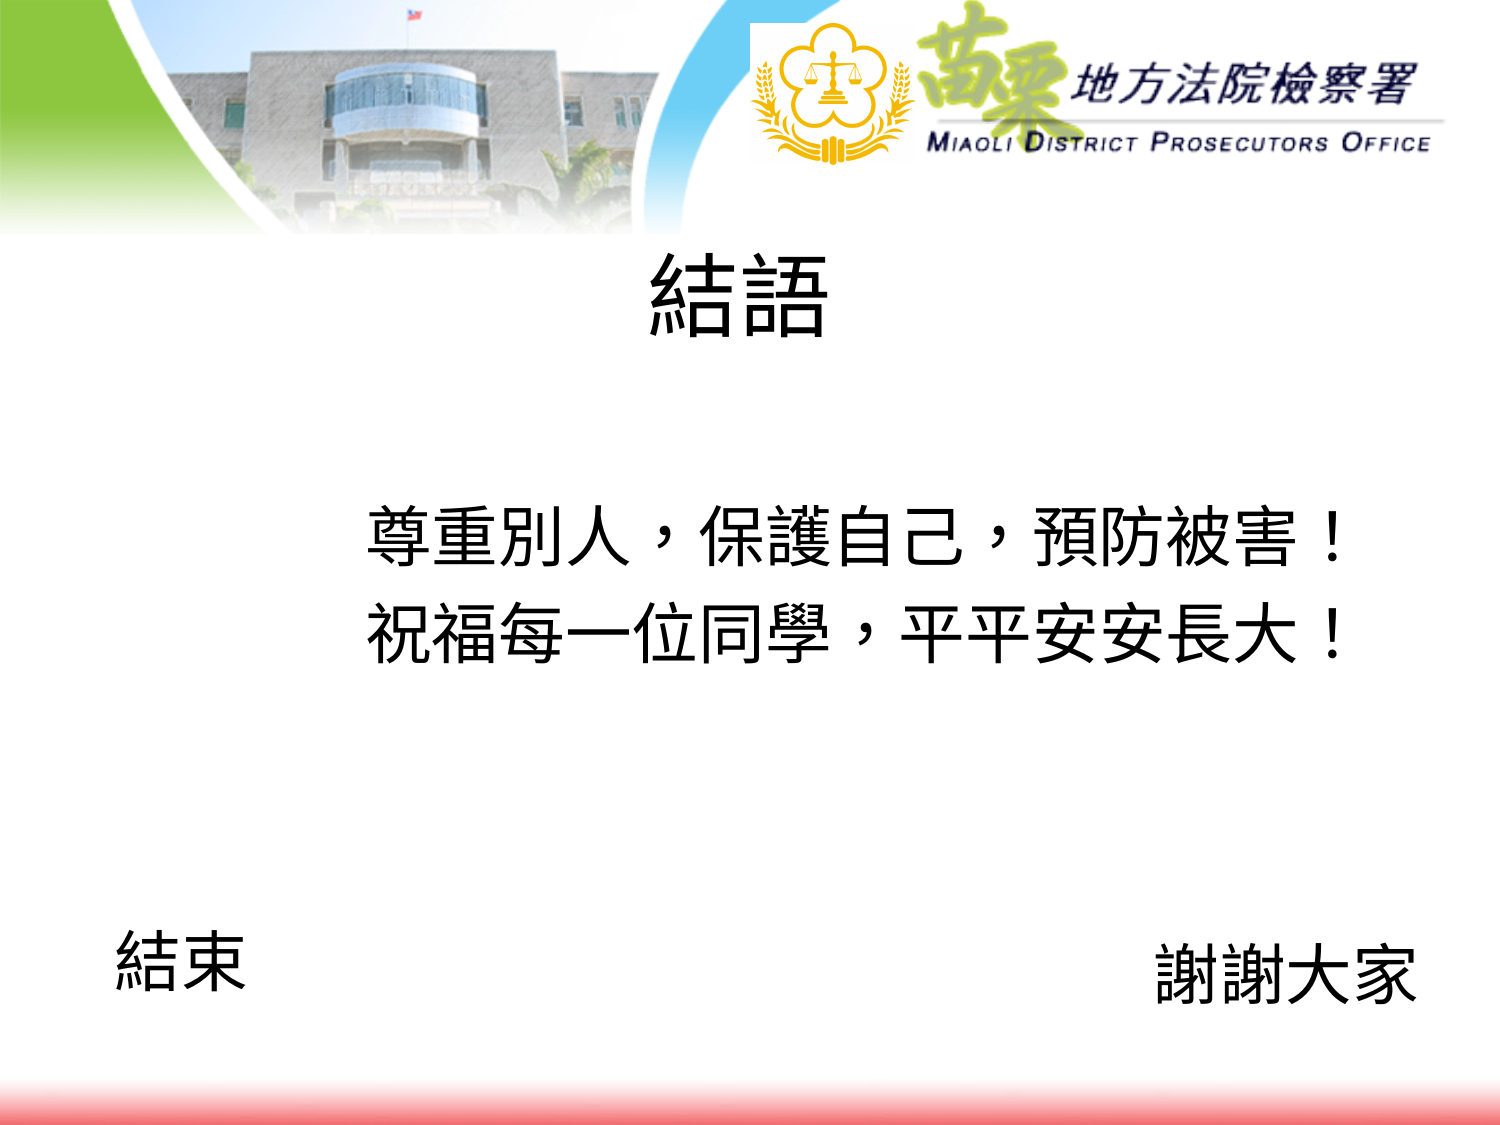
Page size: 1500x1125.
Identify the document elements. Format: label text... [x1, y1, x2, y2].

list 尊重別人，保護自己，預防被害！ 祝福每一位同學，平平安安長大！ [249, 487, 1375, 713]
text_box 結束 [99, 912, 413, 1008]
title 結語 [75, 200, 1426, 388]
text_box 謝謝大家 [1137, 924, 1435, 1021]
